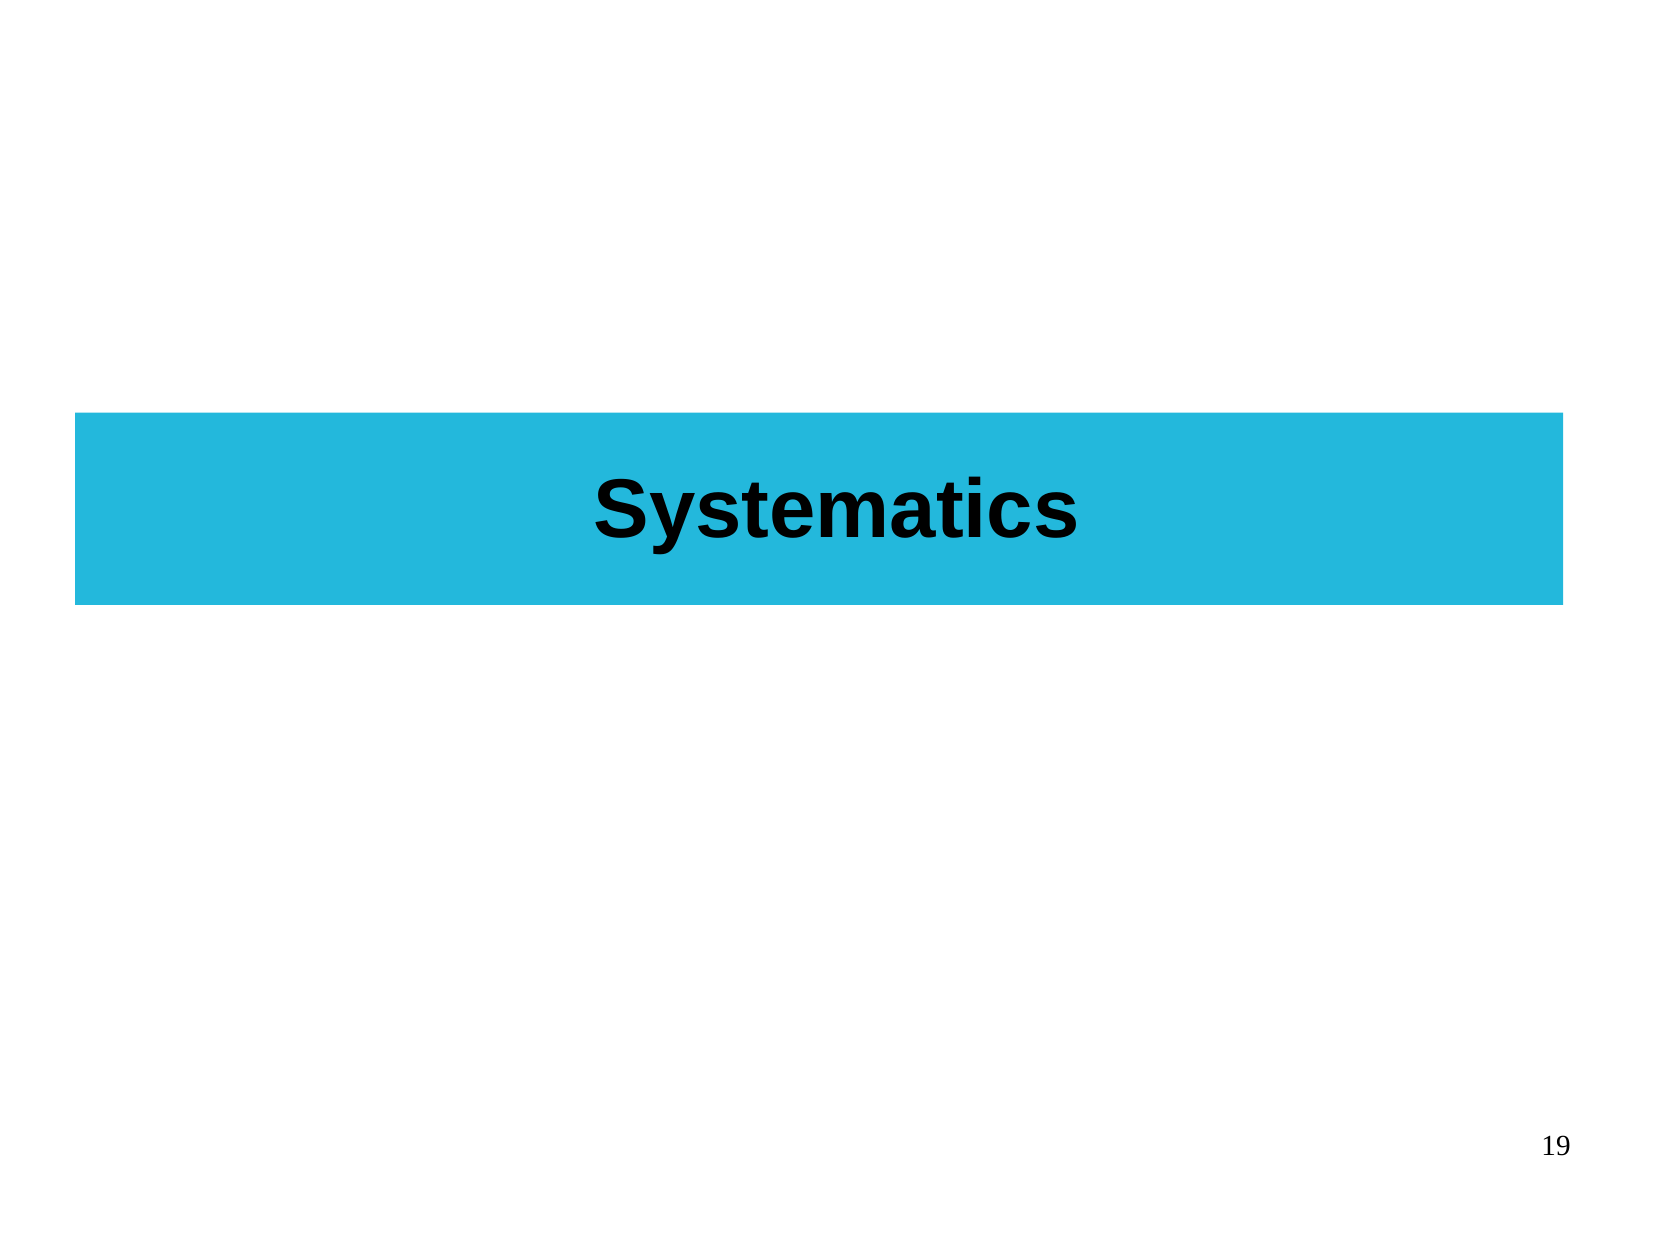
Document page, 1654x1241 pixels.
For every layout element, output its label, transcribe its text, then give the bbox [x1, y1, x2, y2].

title Systematics [75, 412, 1564, 605]
